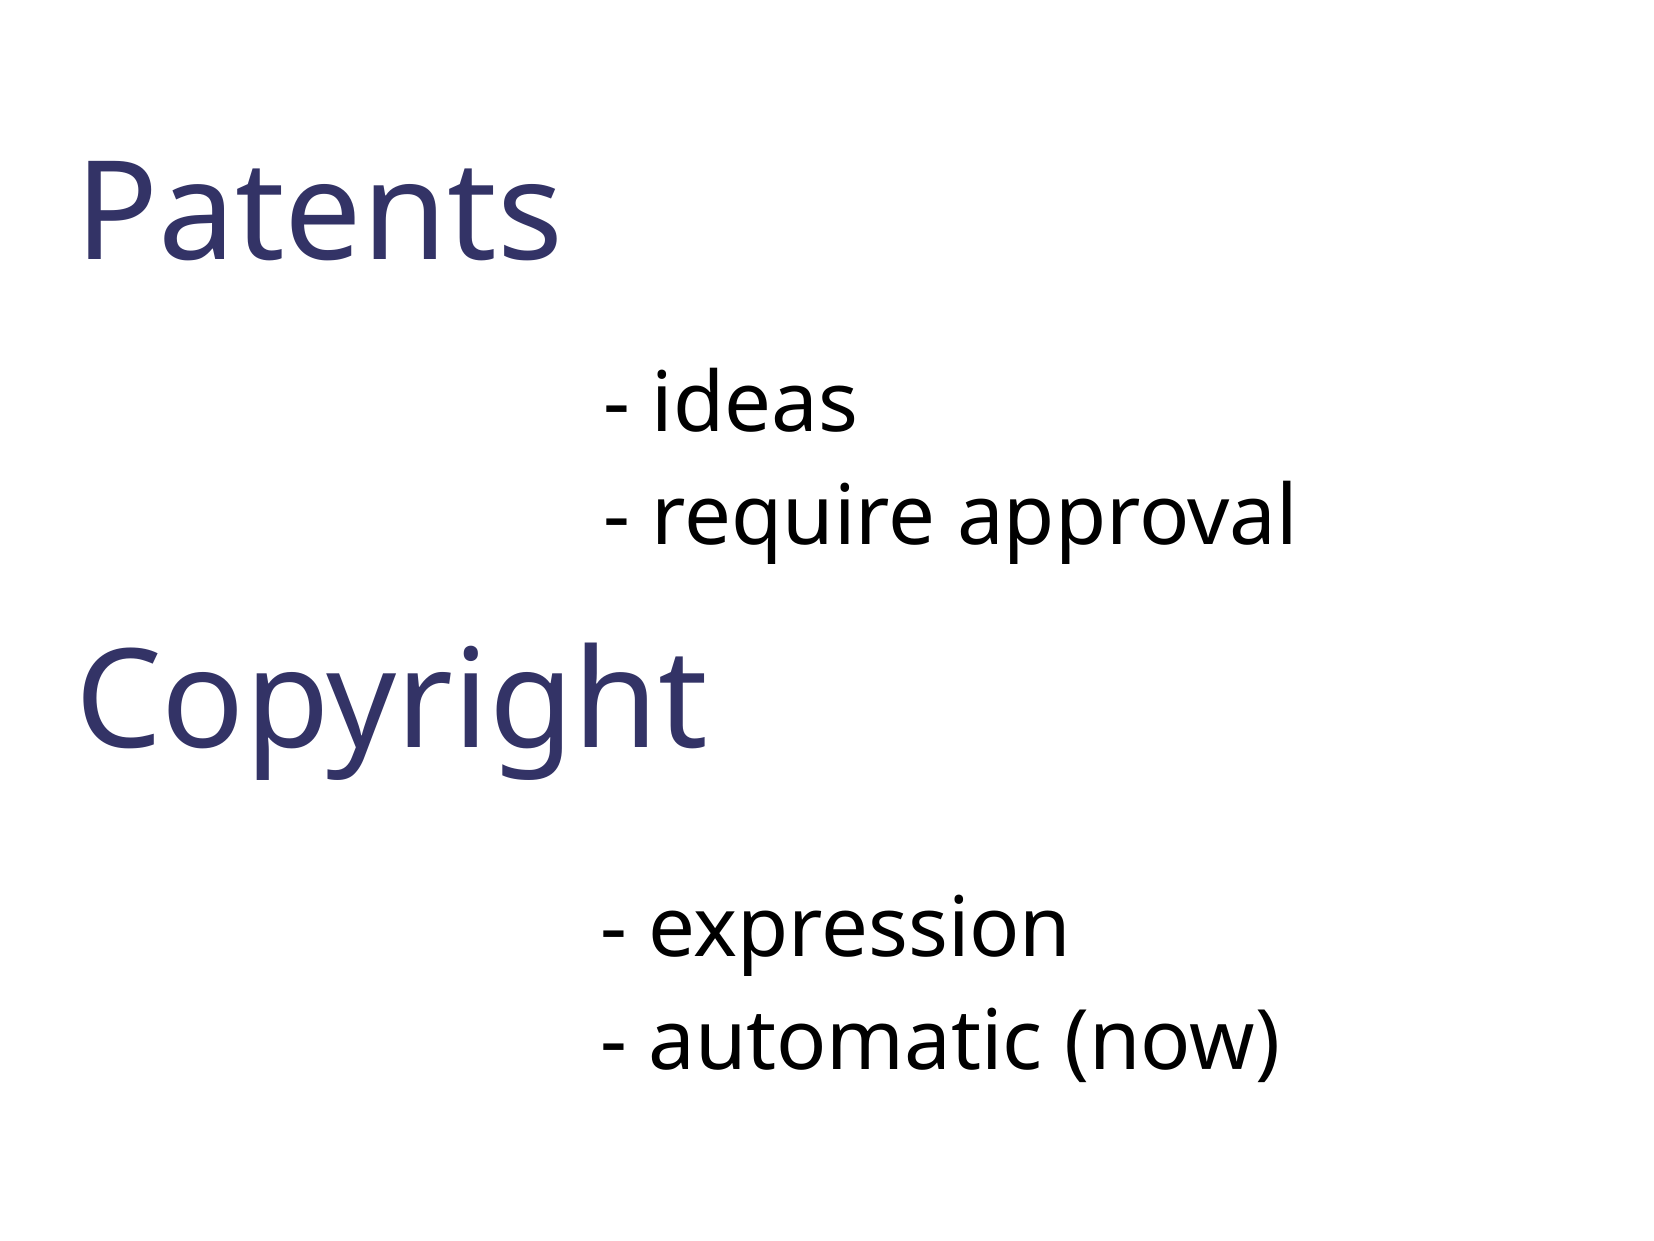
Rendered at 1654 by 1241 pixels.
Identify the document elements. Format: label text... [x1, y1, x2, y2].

text_box - require approval [603, 461, 1654, 563]
text_box - automatic (now) [600, 986, 1441, 1088]
text_box - ideas [603, 348, 1654, 451]
title Copyright [75, 525, 751, 863]
title Patents [75, 37, 676, 376]
text_box - expression [600, 873, 1441, 976]
